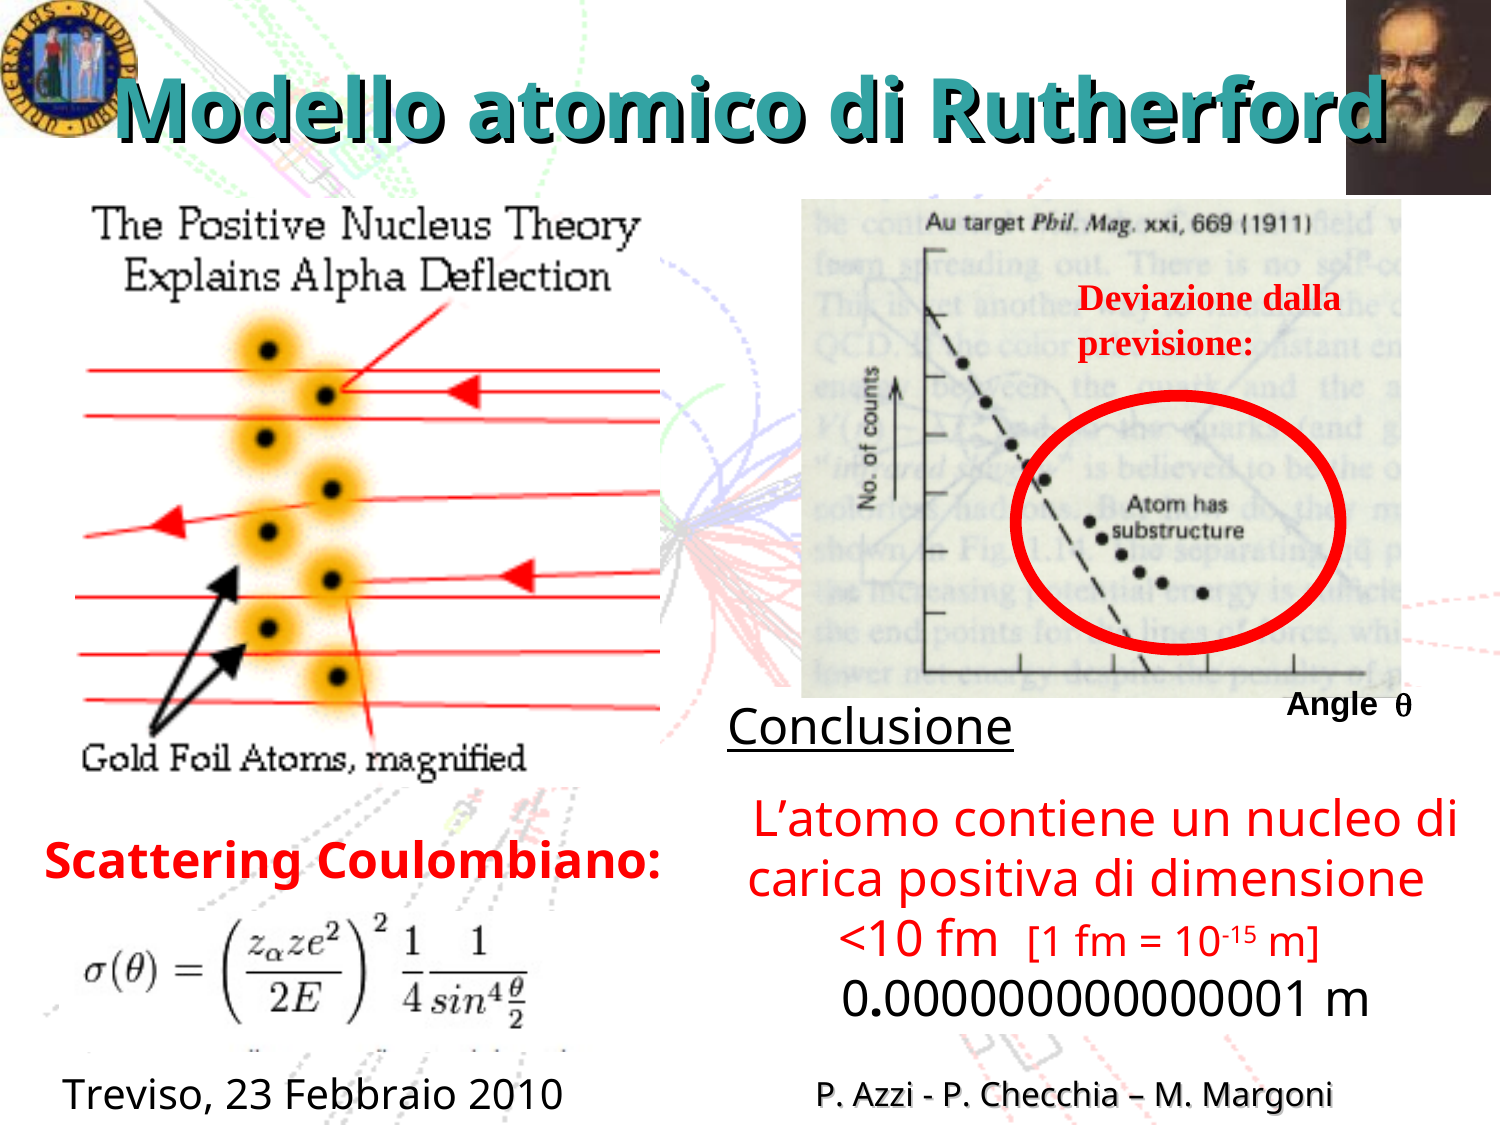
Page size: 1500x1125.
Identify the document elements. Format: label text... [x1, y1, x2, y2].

picture [0, 213, 1500, 1125]
text_box Conclusione L’atomo contiene un nucleo di carica positiva di dimensione <10 fm [1 fm = 10-15 m] 0.000000000000001 m [712, 687, 1500, 1034]
text_box Angle [1271, 674, 1428, 731]
title Modello atomico di Rutherford [0, 0, 1500, 213]
text_box Scattering Coulombiano: [29, 820, 739, 896]
text_box Deviazione dalla previsione: [1062, 265, 1418, 371]
